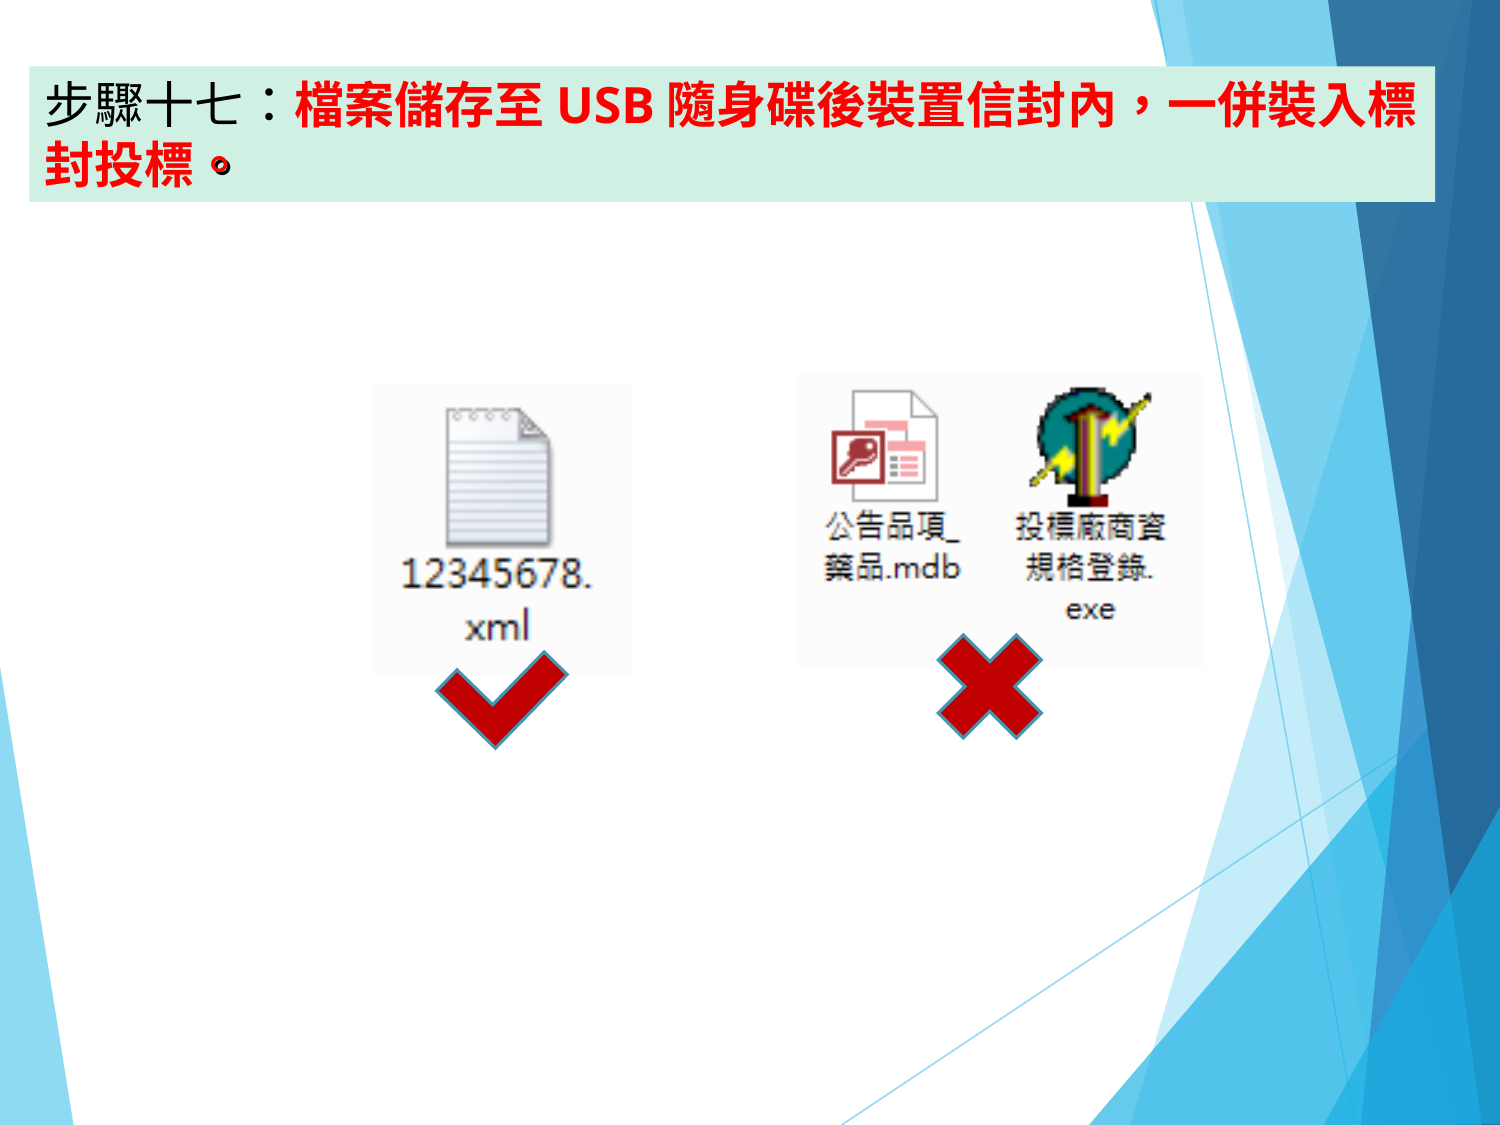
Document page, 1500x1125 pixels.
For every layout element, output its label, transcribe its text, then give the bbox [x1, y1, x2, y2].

picture [372, 383, 633, 674]
text_box [938, 634, 1042, 738]
text_box [436, 651, 568, 749]
picture [797, 373, 1204, 668]
text_box 步驟十七：檔案儲存至USB隨身碟後裝置信封內，一併裝入標封投標。 [29, 66, 1436, 202]
